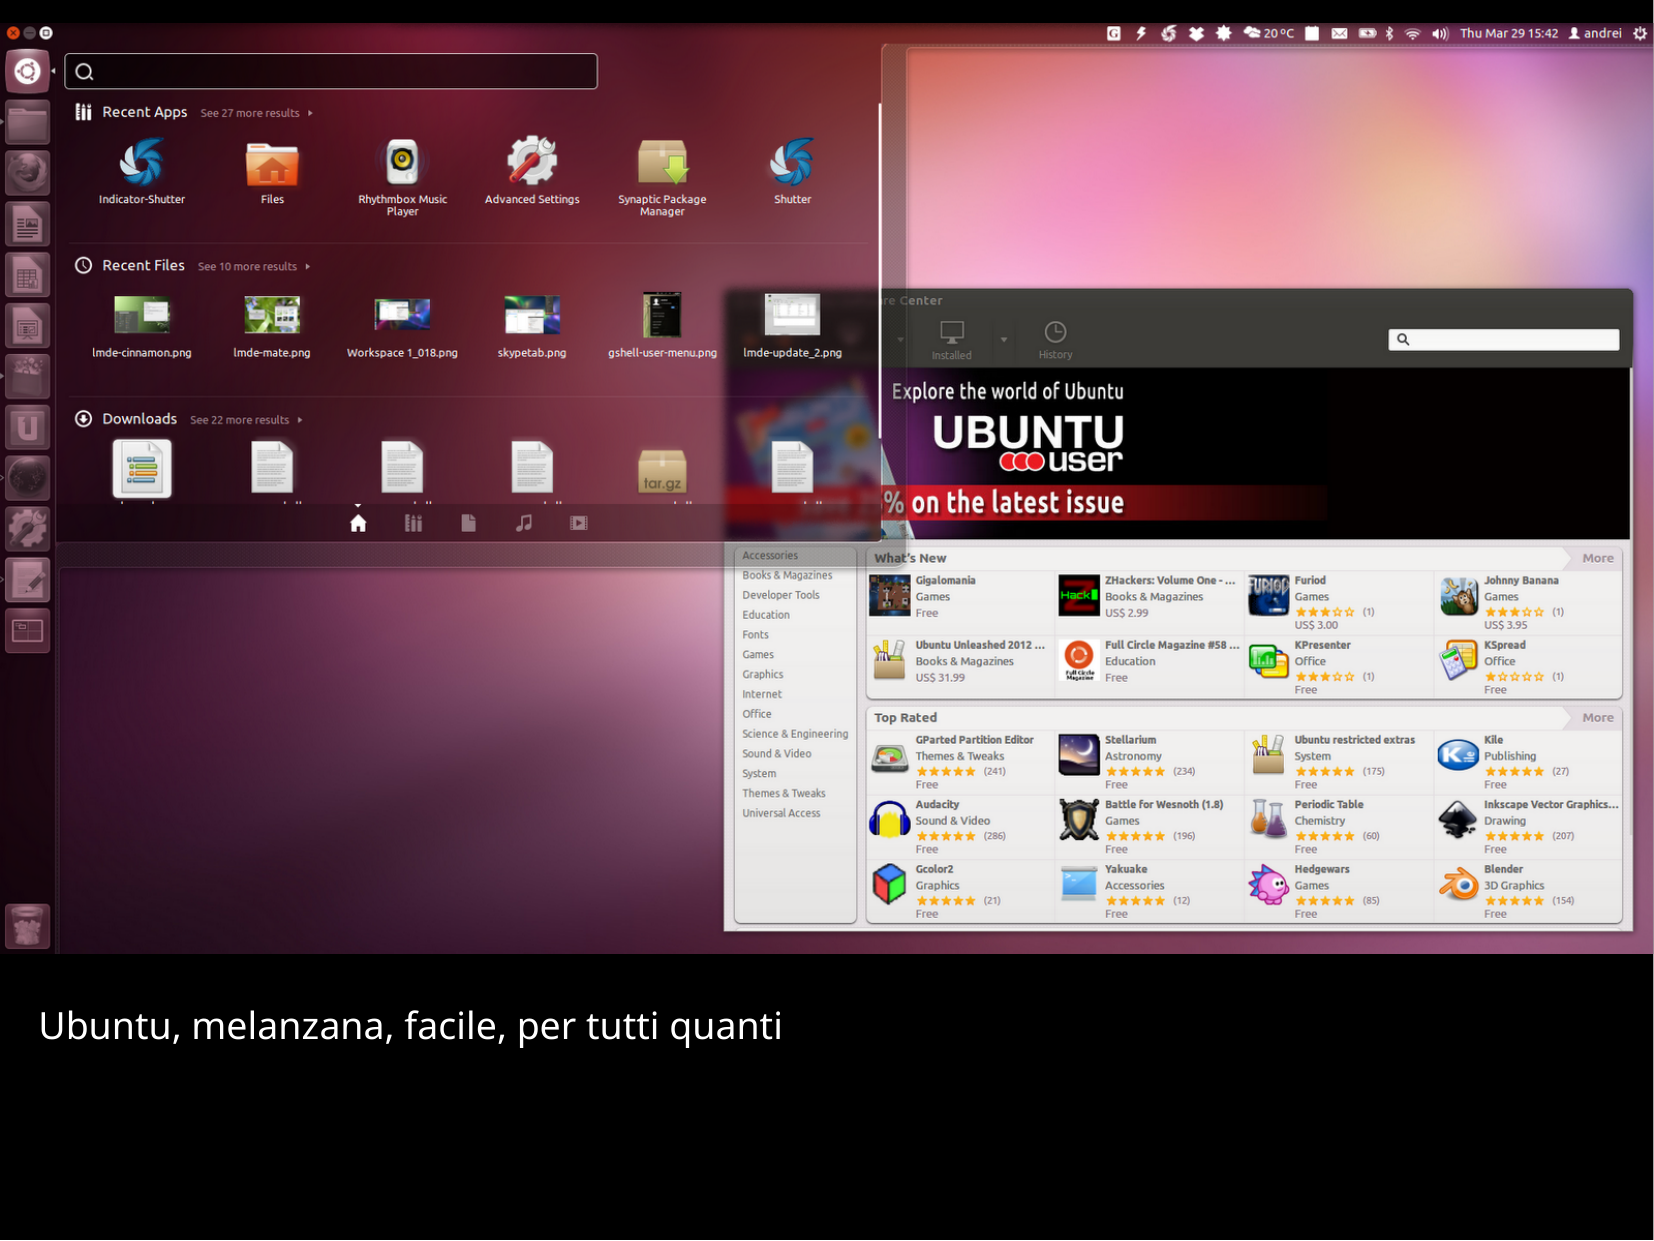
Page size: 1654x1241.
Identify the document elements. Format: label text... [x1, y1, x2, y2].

text_box Ubuntu, melanzana, facile, per tutti quanti [23, 992, 1607, 1049]
picture [0, 23, 1654, 954]
